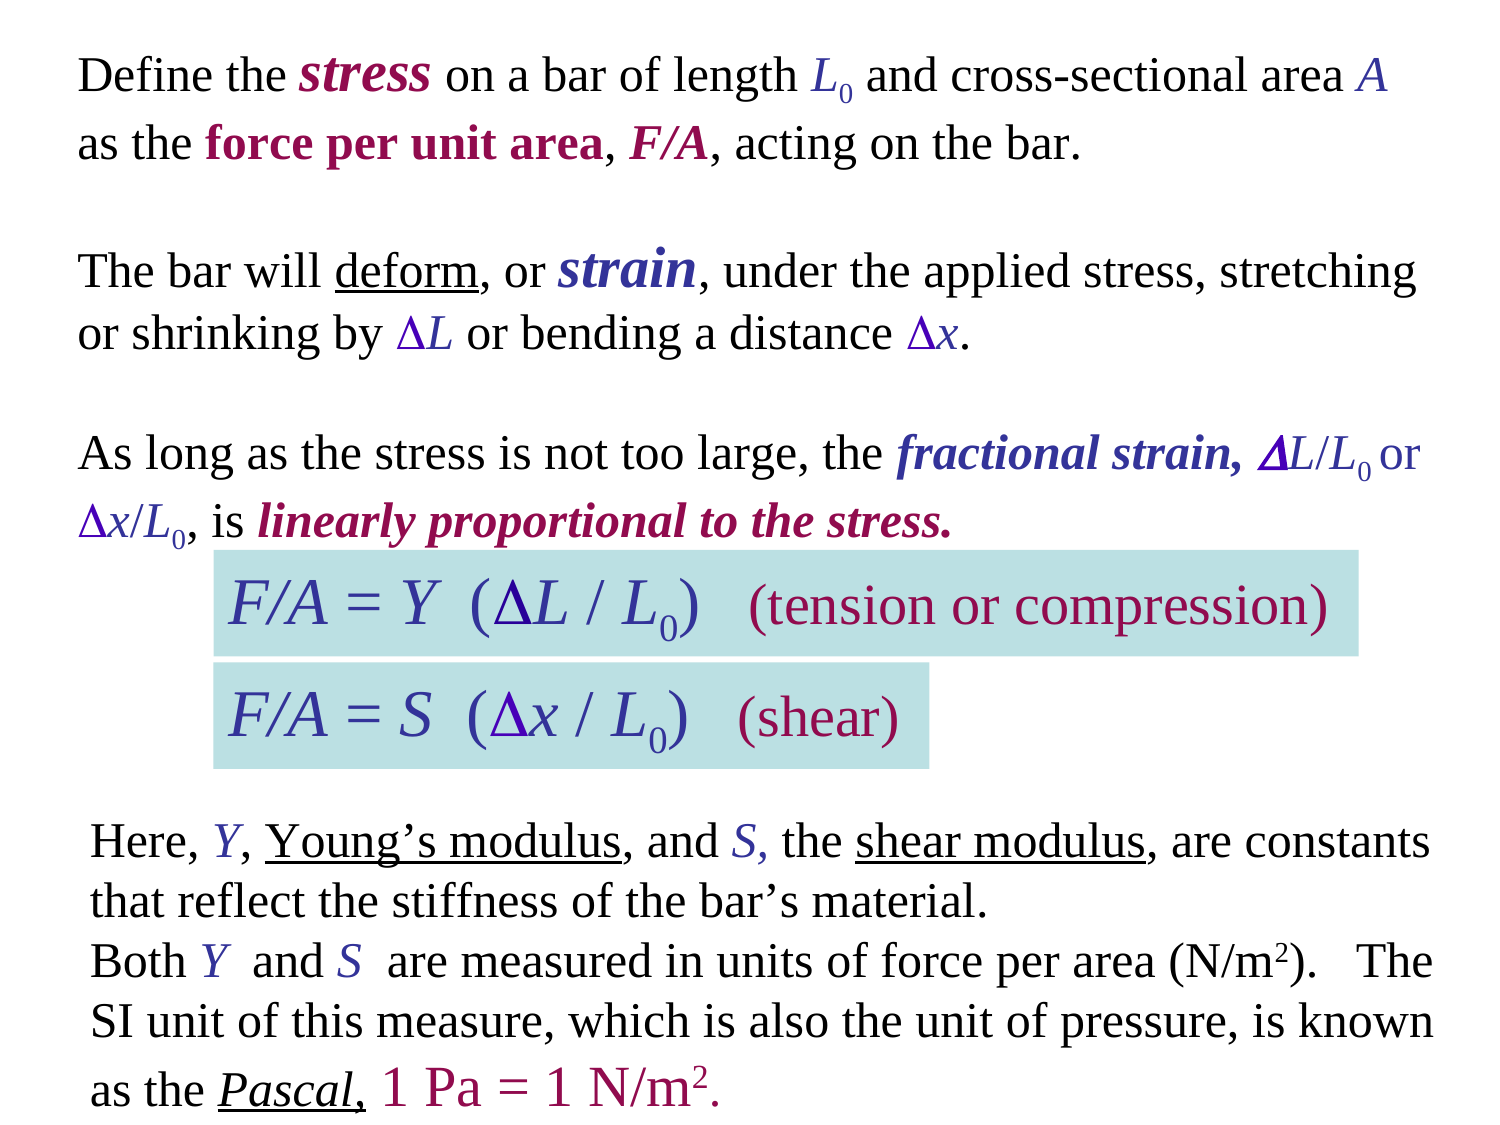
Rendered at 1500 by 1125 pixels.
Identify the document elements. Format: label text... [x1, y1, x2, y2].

text_box F/A = S (Δx / L0) (shear) [213, 662, 930, 769]
text_box Define the stress on a bar of length L0 and cross-sectional area A as the force per unit area, F/A, acting on the bar. The bar will deform, or strain, under the applied stress, stretching or shrinking by ΔL or bending a distance Δx. As long as the stress is not too large, the fractional strain, ΔL/L0 or Δx/L0, is linearly proportional to the stress. [62, 24, 1438, 564]
text_box Here, Y, Young’s modulus, and S, the shear modulus, are constants that reflect the stiffness of the bar’s material. Both Y and S are measured in units of force per area (N/m2). The SI unit of this measure, which is also the unit of pressure, is known as the Pascal, 1 Pa = 1 N/m2. [74, 800, 1450, 1125]
text_box F/A = Y (ΔL / L0) (tension or compression) [213, 549, 1359, 657]
